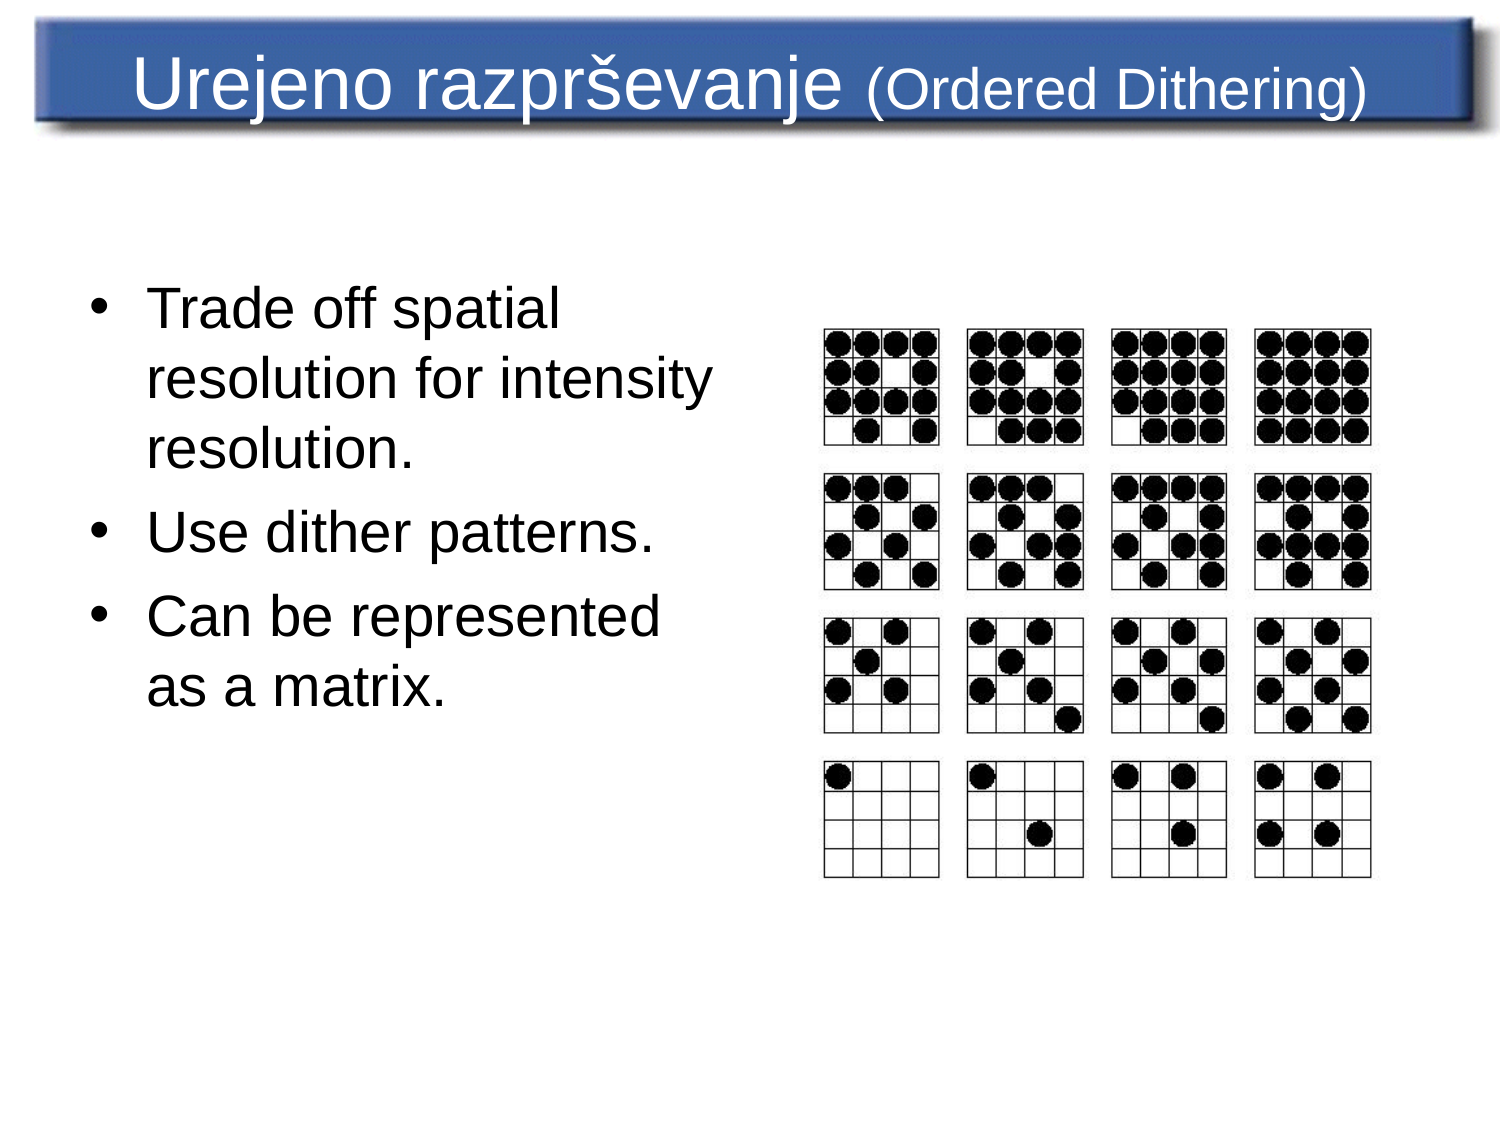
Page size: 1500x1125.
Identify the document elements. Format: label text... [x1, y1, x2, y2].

picture [33, 14, 1500, 141]
list Trade off spatial resolution for intensity resolution. Use dither patterns. Can be represented as a matrix. [75, 262, 744, 1006]
title Urejeno razprševanje (Ordered Dithering) [75, 26, 1426, 133]
picture [787, 287, 1395, 968]
